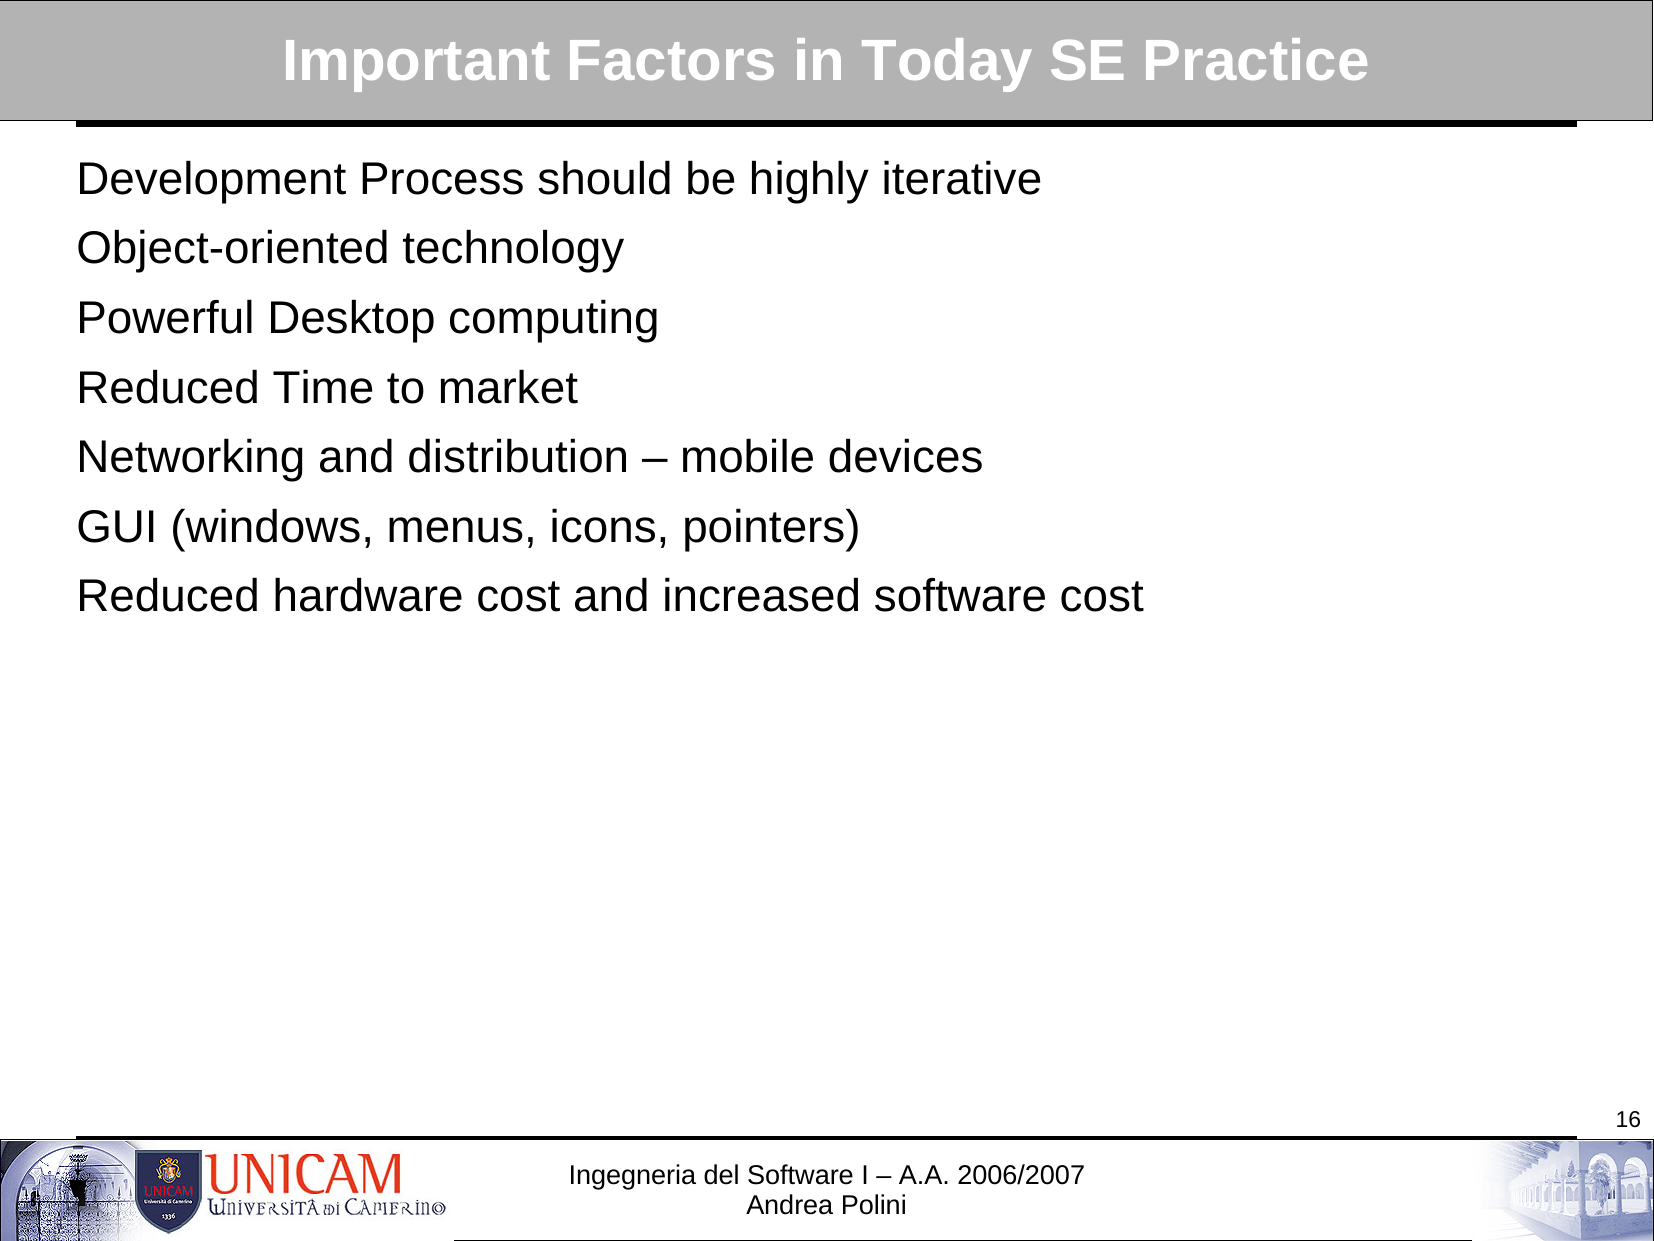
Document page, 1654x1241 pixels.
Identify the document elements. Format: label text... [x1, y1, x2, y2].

title Important Factors in Today SE Practice [0, 0, 1653, 121]
picture [0, 1141, 454, 1241]
list Development Process should be highly iterative Object-oriented technology Powerful Desktop computing Reduced Time to market Networking and distribution – mobile devices GUI (windows, menus, icons, pointers) Reduced hardware cost and increased software cost [76, 152, 1577, 757]
picture [1472, 1141, 1653, 1241]
